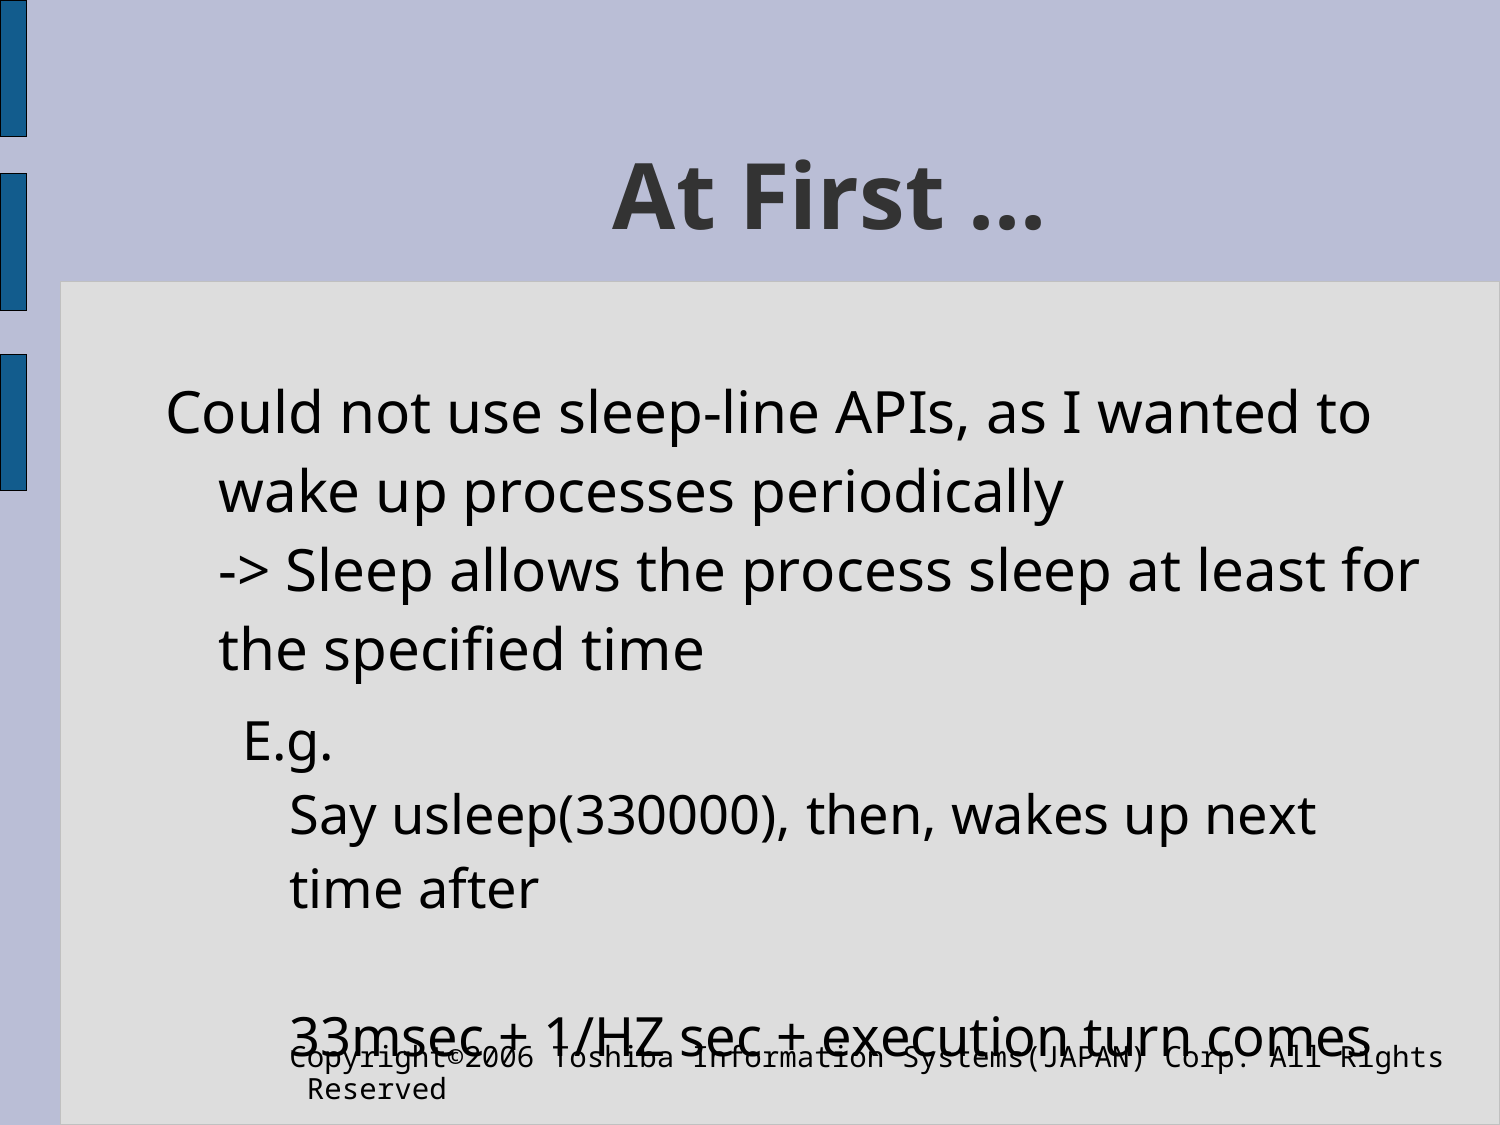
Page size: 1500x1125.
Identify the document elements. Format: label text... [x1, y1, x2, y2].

list Could not use sleep-line APIs, as I wanted to wake up processes periodically -> Sleep allows the process sleep at least for the specified time E.g. Say usleep(330000), then, wakes up next time after 33msec + 1/HZ sec + execution turn comes [132, 363, 1439, 1000]
title At First ... [225, 99, 1436, 288]
